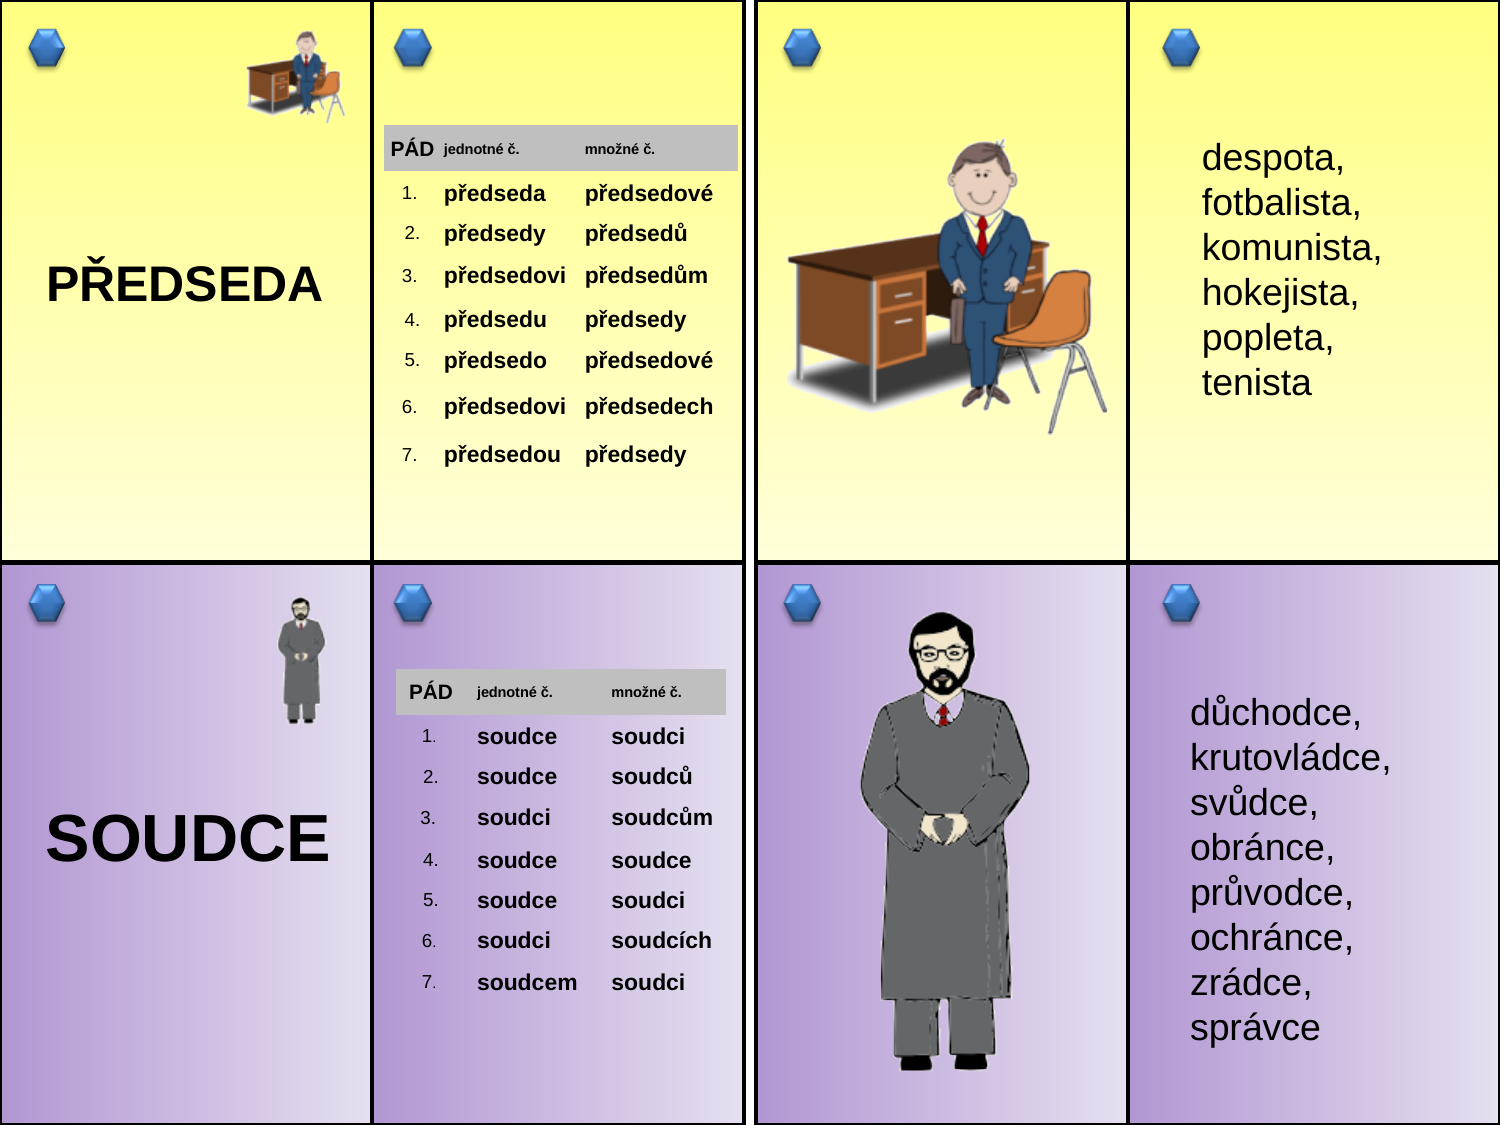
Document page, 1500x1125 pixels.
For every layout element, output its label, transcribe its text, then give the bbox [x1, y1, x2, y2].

table_cell předsedům [582, 252, 738, 298]
table_cell soudcům [601, 795, 726, 838]
table_cell 3. [396, 795, 466, 838]
picture [774, 24, 830, 79]
table_cell 6. [396, 919, 466, 960]
table_cell předsedo [441, 339, 582, 379]
table_cell 6. [384, 379, 441, 433]
picture [385, 24, 441, 79]
picture [385, 579, 441, 635]
picture [774, 579, 830, 635]
table_cell soudci [466, 795, 601, 838]
text_box despota, fotbalista, komunista, hokejista, popleta, tenista [1187, 125, 1453, 411]
table_cell soudcích [601, 919, 726, 960]
table_cell předsedou [441, 433, 582, 474]
table_header PÁD [396, 669, 466, 715]
picture [773, 137, 1117, 435]
table_cell soudci [601, 715, 726, 756]
table_cell předsedové [582, 339, 738, 379]
text_box SOUDCE [30, 786, 347, 883]
table_cell 7. [396, 960, 466, 1002]
table_cell soudce [466, 756, 601, 795]
picture [1153, 24, 1209, 79]
table_cell předsedy [582, 298, 738, 339]
table_cell předsedovi [441, 379, 582, 433]
picture [19, 24, 74, 79]
table_cell 1. [384, 171, 441, 213]
table_cell předsedovi [441, 252, 582, 298]
table_cell soudce [601, 838, 726, 880]
table_cell soudcem [466, 960, 601, 1002]
table_cell 4. [384, 298, 441, 339]
text_box [755, 0, 1500, 1125]
table_cell 7. [384, 433, 441, 474]
table_header jednotné č. [441, 125, 582, 171]
text_box důchodce, krutovládce, svůdce, obránce, průvodce, ochránce, zrádce, správce [1175, 680, 1459, 1057]
table_cell 2. [396, 756, 466, 795]
table_cell předsedu [441, 298, 582, 339]
table_cell předsedů [582, 213, 738, 252]
table_cell předsedech [582, 379, 738, 433]
picture [19, 579, 74, 635]
table_header množné č. [601, 669, 726, 715]
table_cell 5. [384, 339, 441, 379]
table_cell předsedy [582, 433, 738, 474]
table_cell soudců [601, 756, 726, 795]
table_cell předsedové [582, 171, 738, 213]
table_cell 4. [396, 838, 466, 880]
table_header jednotné č. [466, 669, 601, 715]
table_cell soudci [466, 919, 601, 960]
table_cell předseda [441, 171, 582, 213]
table_cell soudce [466, 880, 601, 919]
table_header množné č. [582, 125, 738, 171]
table_cell 2. [384, 213, 441, 252]
table_cell 1. [396, 715, 466, 756]
picture [856, 609, 1047, 1079]
table_cell 5. [396, 880, 466, 919]
picture [1153, 579, 1209, 635]
text_box PŘEDSEDA [31, 243, 339, 319]
text_box [0, 0, 745, 1125]
picture [242, 30, 348, 123]
table_cell soudce [466, 715, 601, 756]
table_header PÁD [384, 125, 441, 171]
table_cell 3. [384, 252, 441, 298]
table_cell soudci [601, 880, 726, 919]
picture [277, 597, 330, 726]
table_cell soudci [601, 960, 726, 1002]
table_cell soudce [466, 838, 601, 880]
table_cell předsedy [441, 213, 582, 252]
